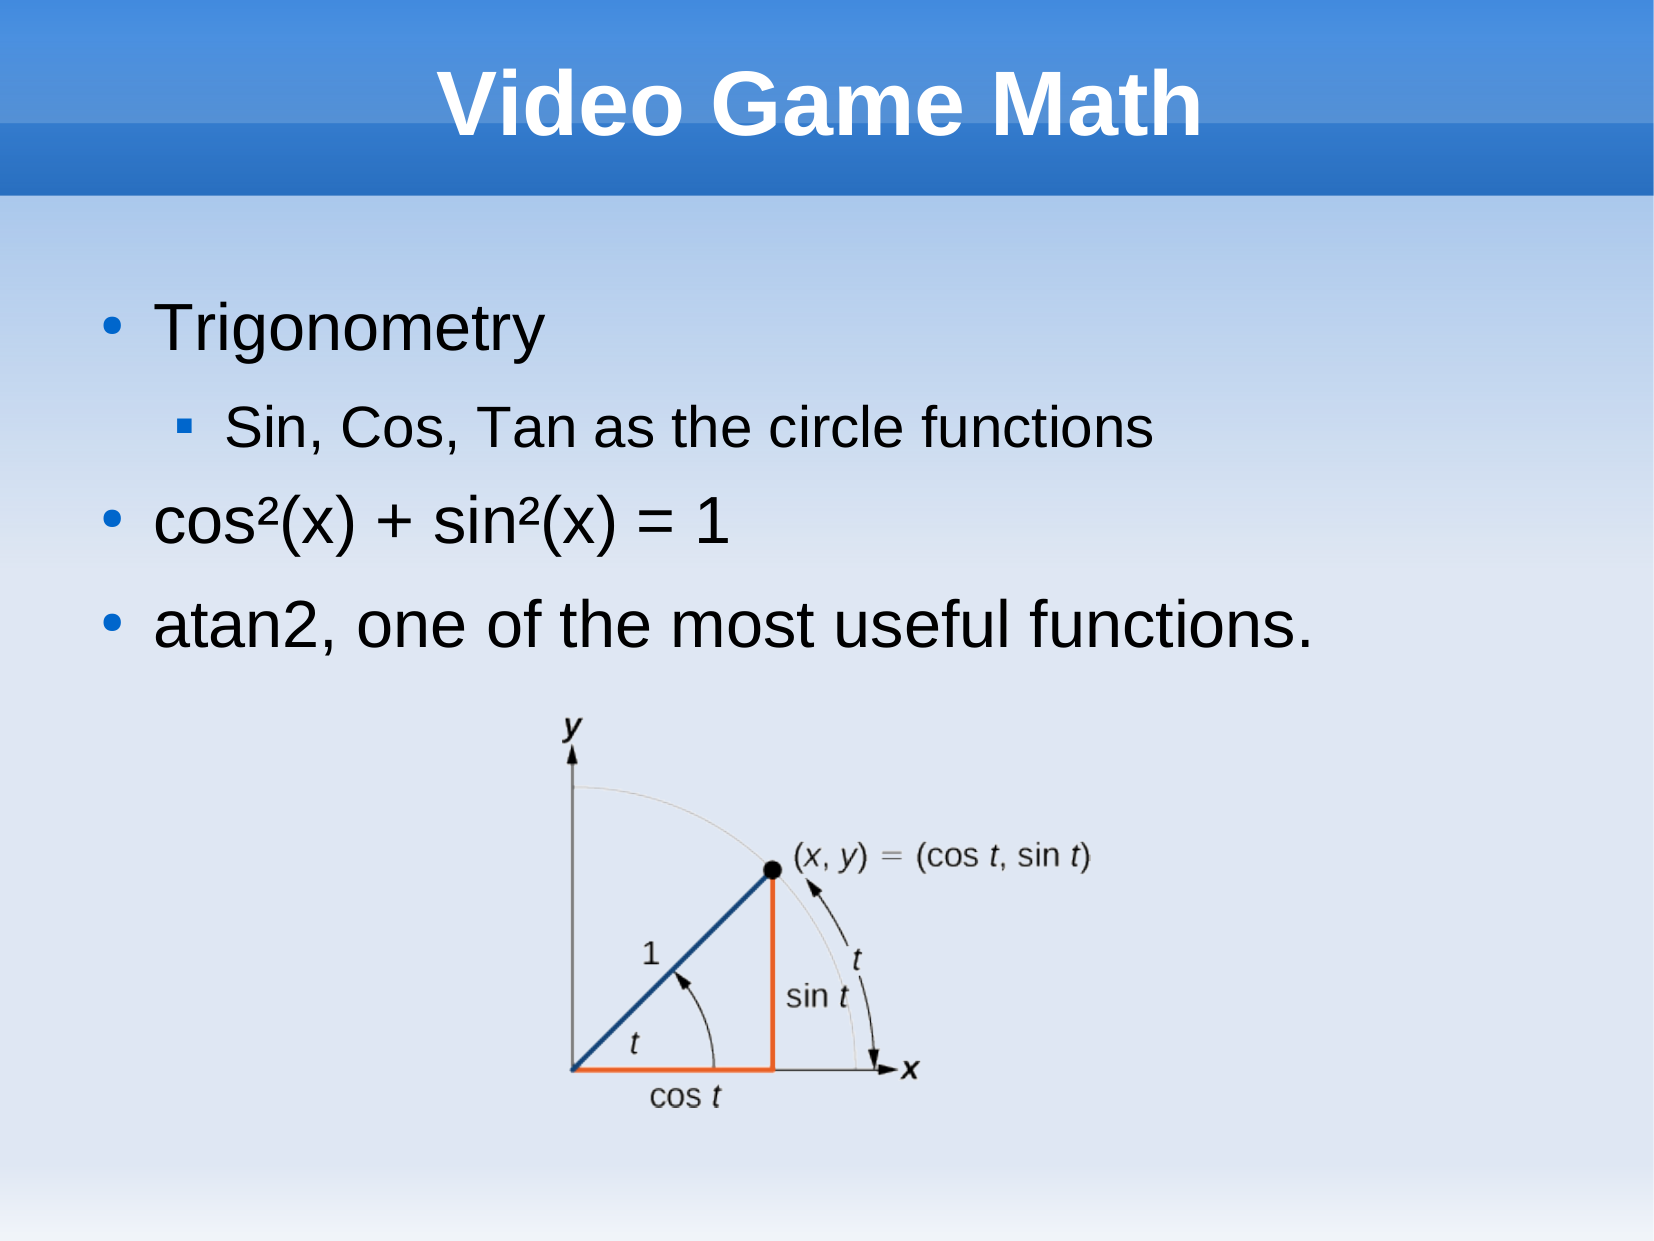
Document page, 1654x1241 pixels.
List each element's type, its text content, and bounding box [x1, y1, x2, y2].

picture [0, 0, 1654, 1241]
title Video Game Math [76, 0, 1565, 208]
list Trigonometry Sin, Cos, Tan as the circle functions cos²(x) + sin²(x) = 1 atan2, one of the most useful functions. [82, 290, 1571, 681]
